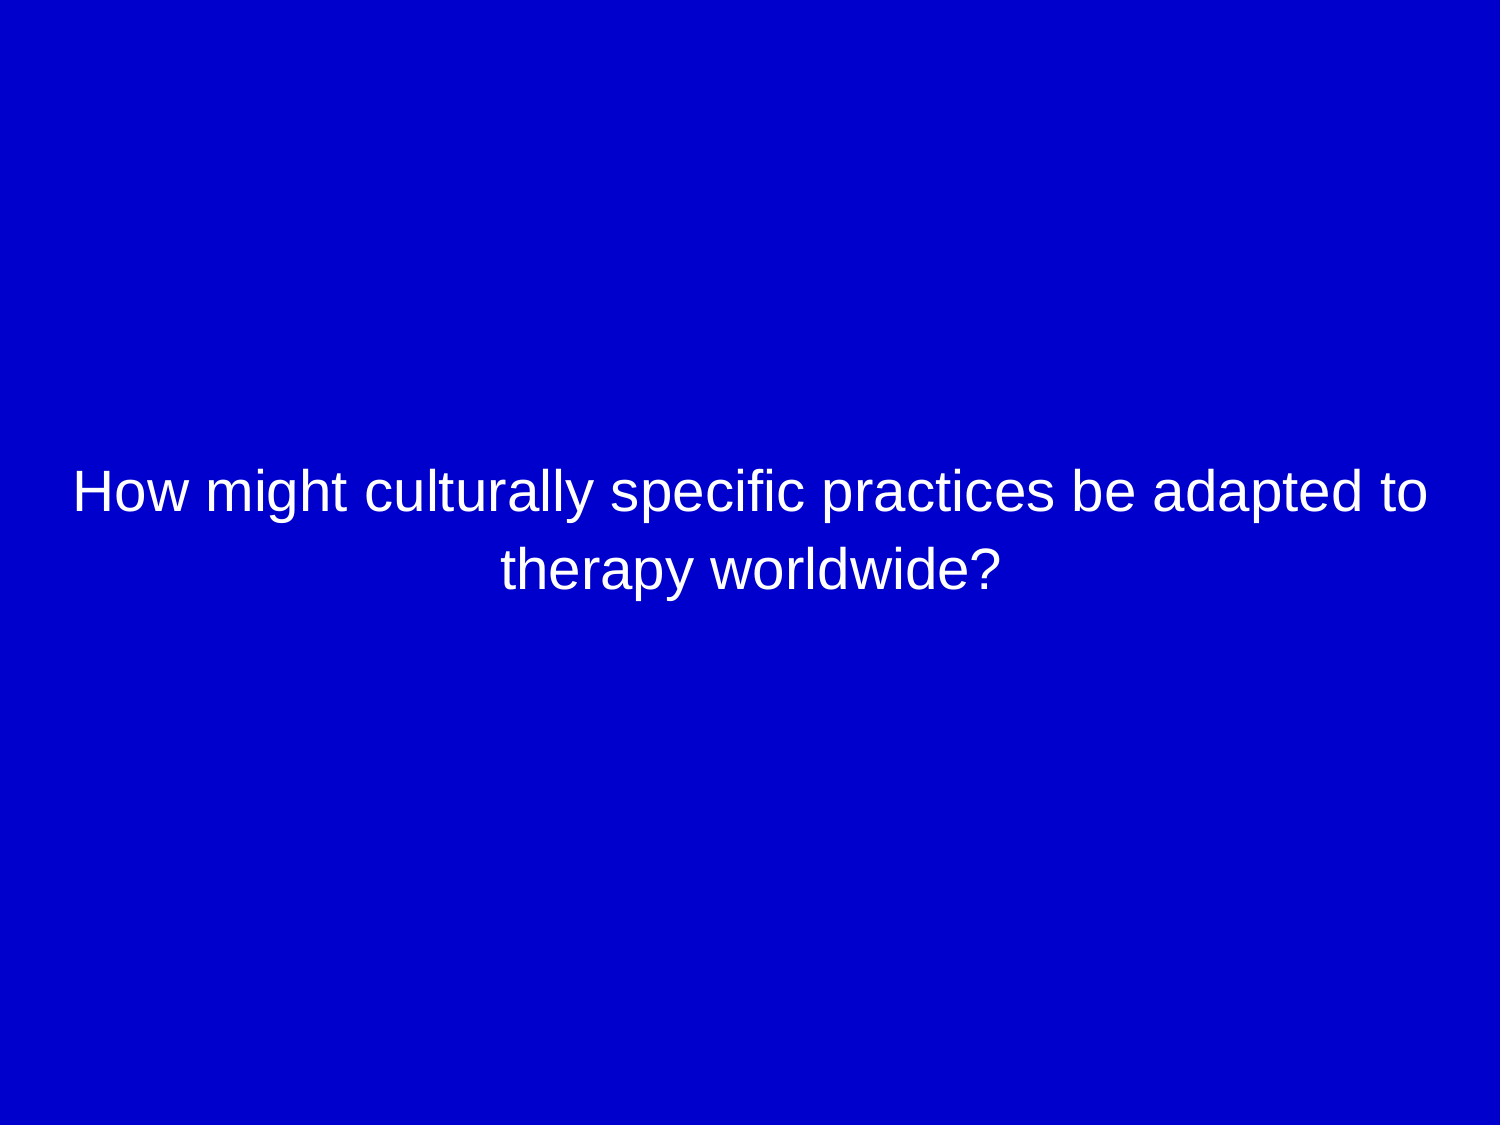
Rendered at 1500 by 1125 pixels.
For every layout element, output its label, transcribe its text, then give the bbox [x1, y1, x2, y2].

title How might culturally specific practices be adapted to therapy worldwide? [31, 294, 1472, 754]
